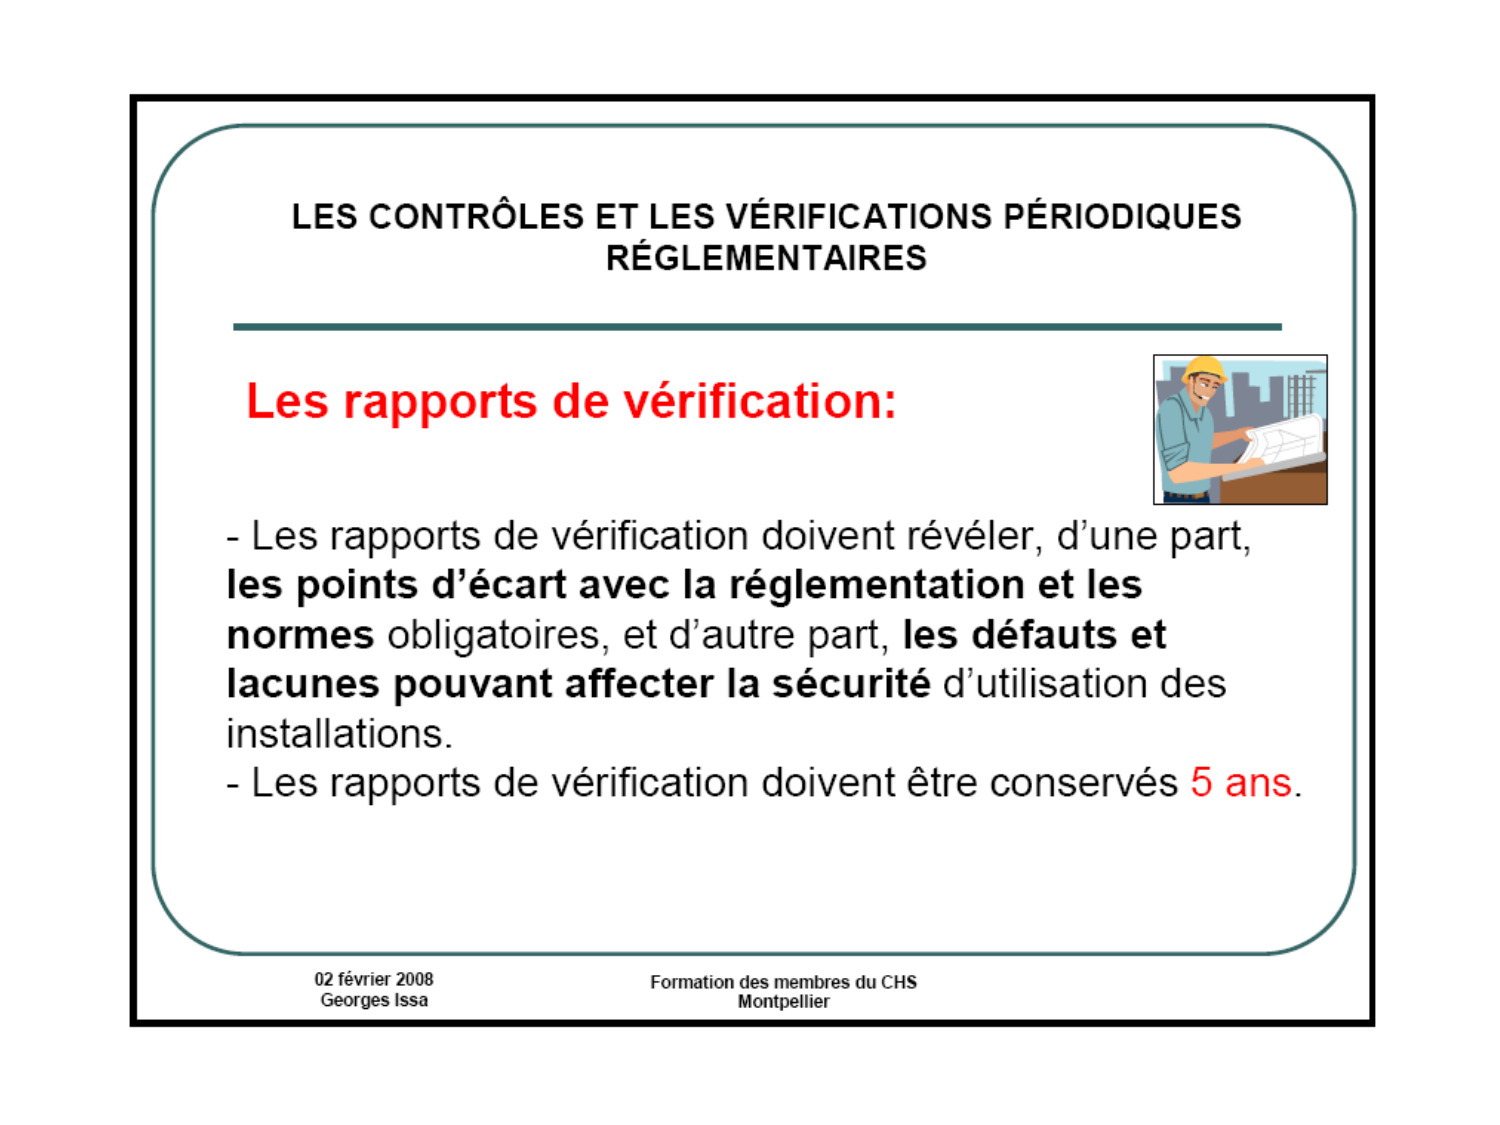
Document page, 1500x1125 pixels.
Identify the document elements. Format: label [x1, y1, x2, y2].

picture [121, 84, 1379, 1041]
